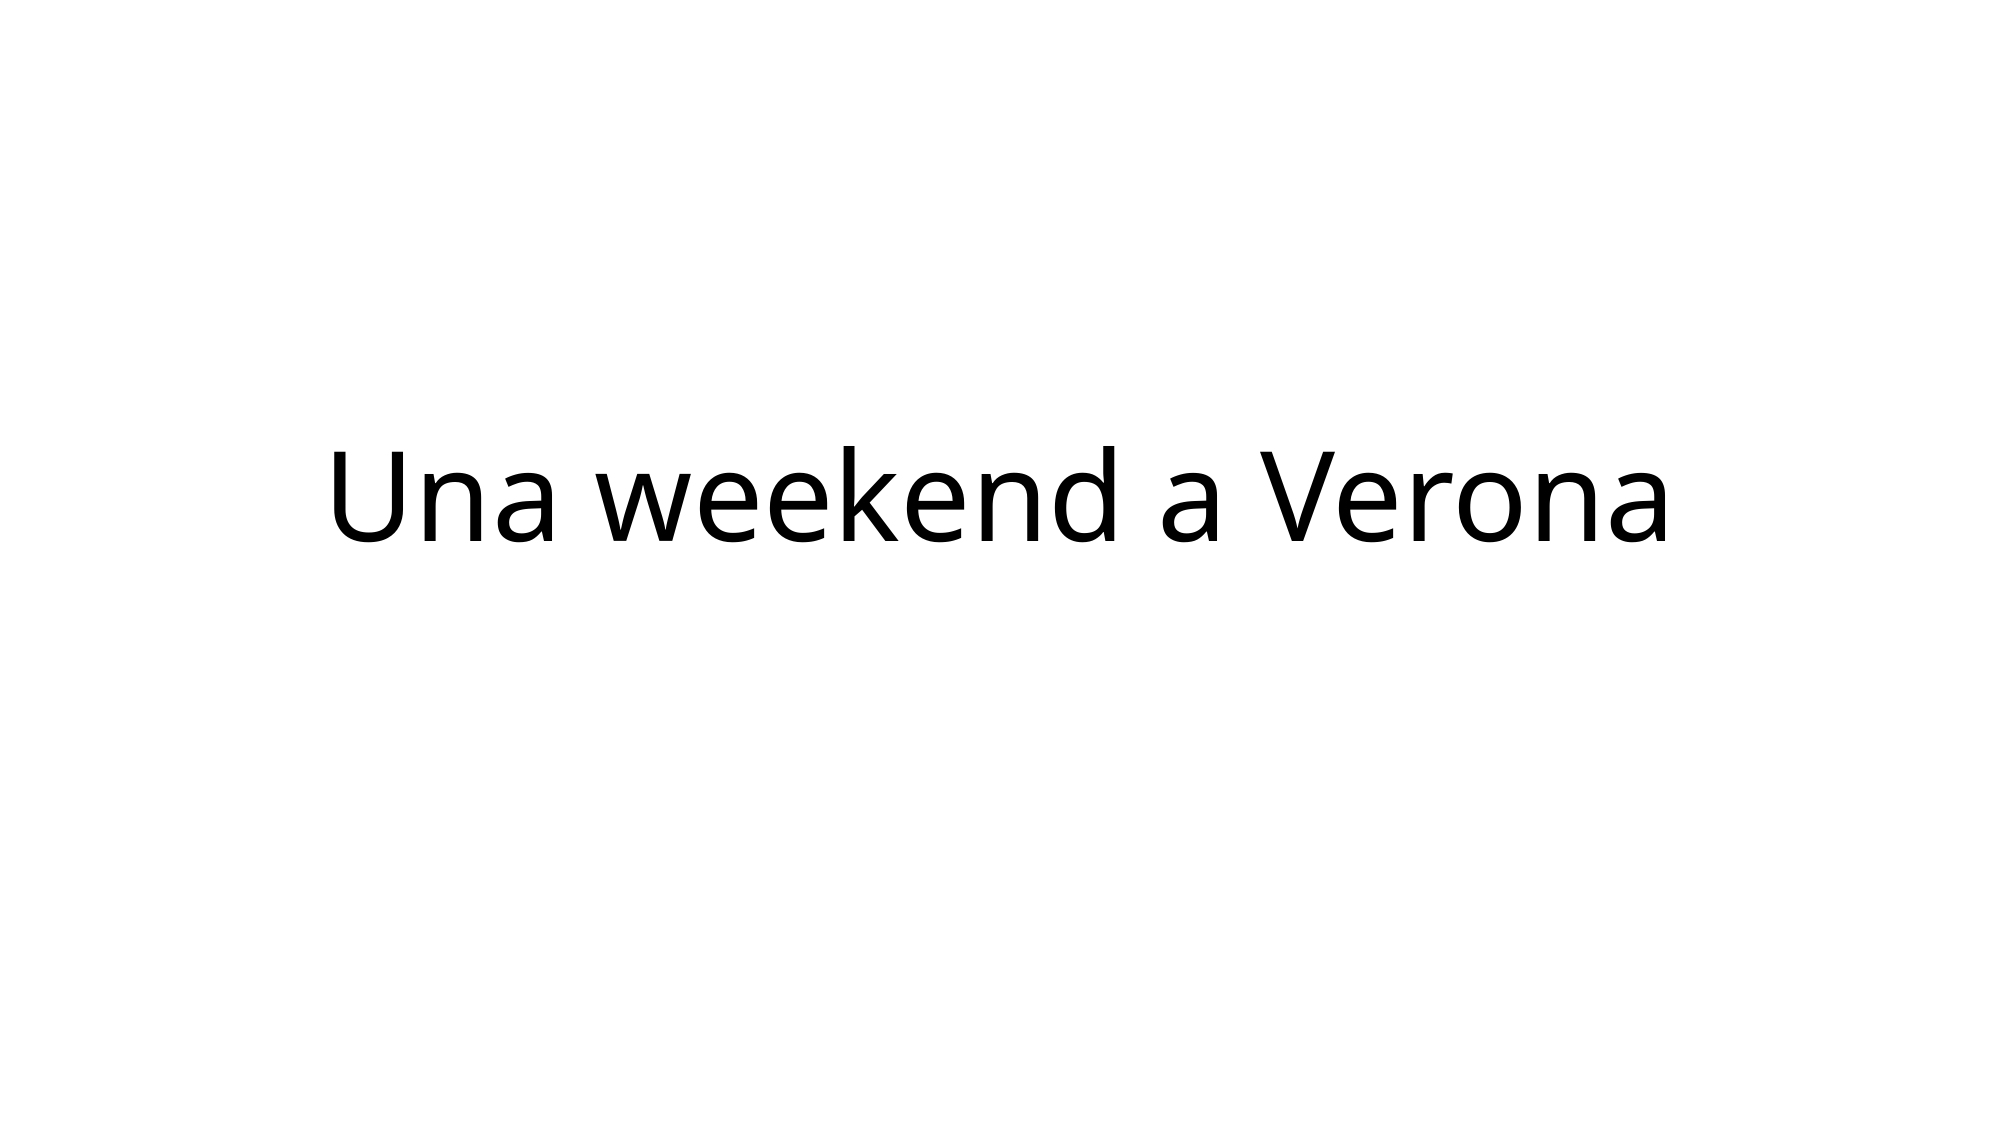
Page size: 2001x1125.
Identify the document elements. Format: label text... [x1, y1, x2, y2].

title Una weekend a Verona [249, 184, 1750, 576]
